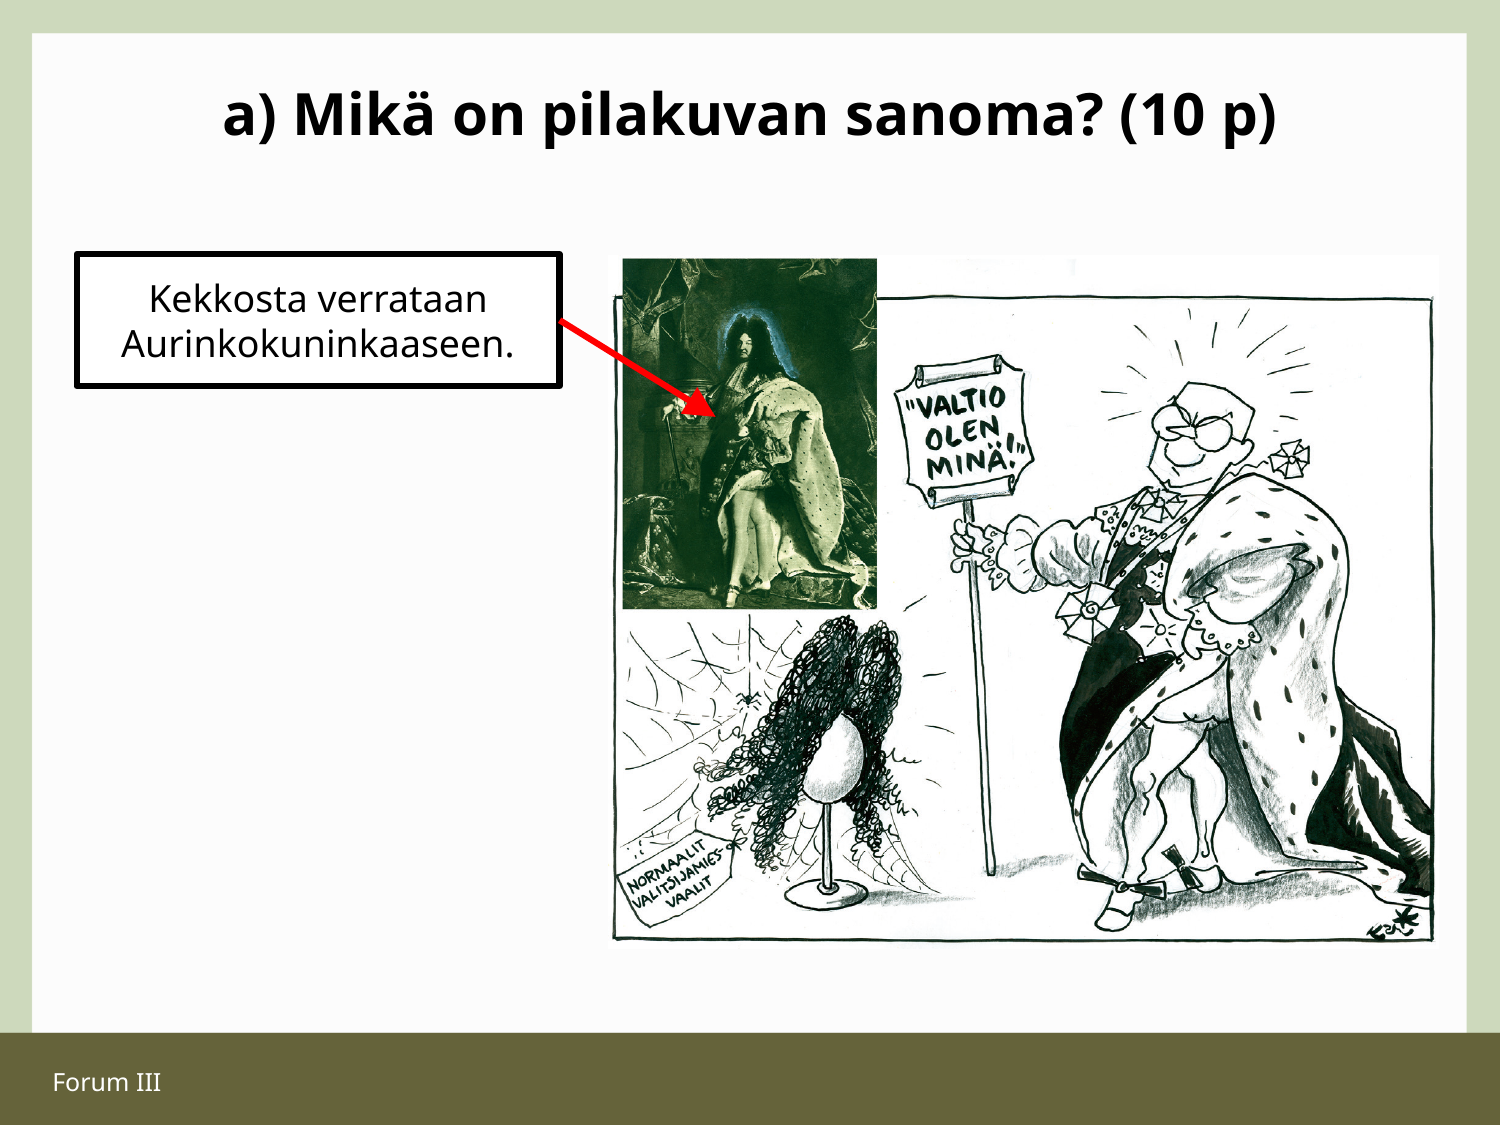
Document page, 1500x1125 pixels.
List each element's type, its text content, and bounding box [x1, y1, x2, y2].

title a) Mikä on pilakuvan sanoma? (10 p) [112, 37, 1388, 188]
text_box Kekkosta verrataan Aurinkokuninkaaseen. [76, 254, 560, 387]
picture [0, 0, 1500, 1125]
